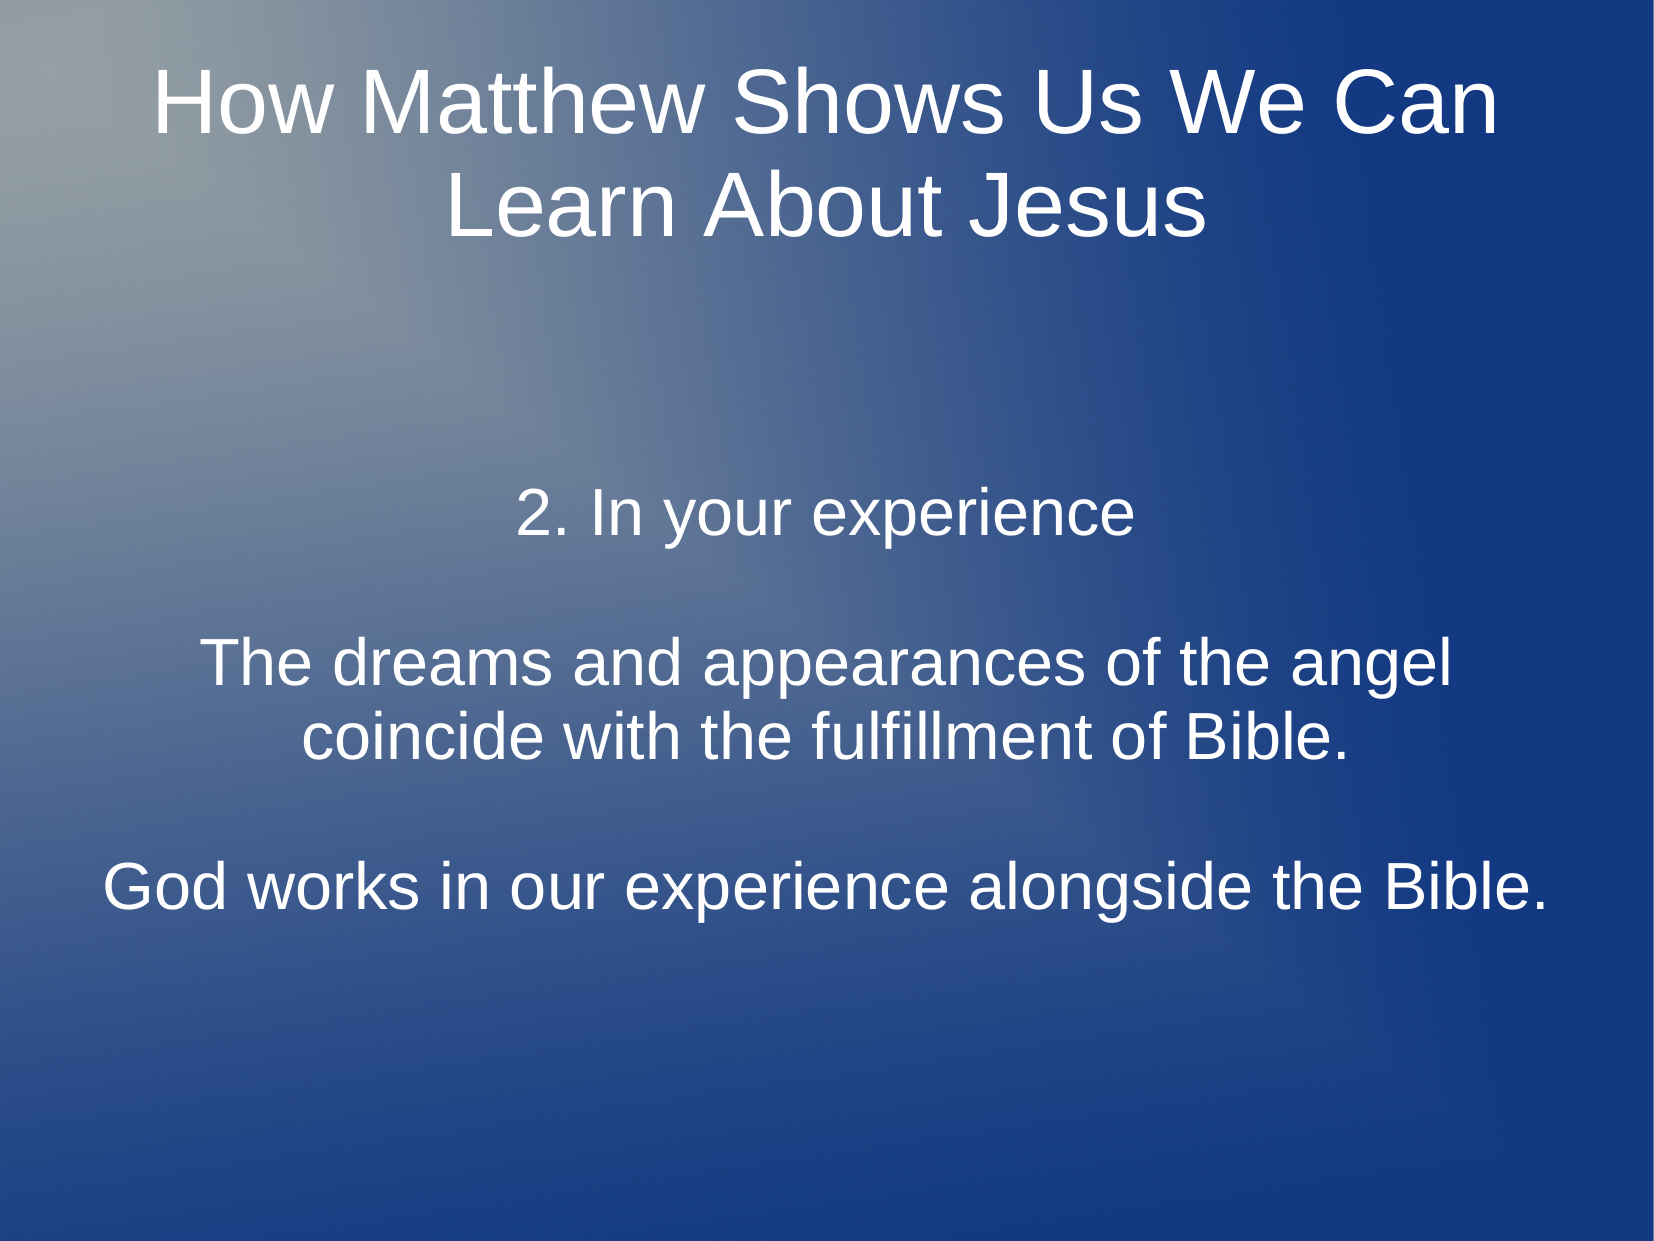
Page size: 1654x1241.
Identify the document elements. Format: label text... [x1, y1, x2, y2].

title How Matthew Shows Us We Can Learn About Jesus [82, 49, 1571, 257]
subtitle 2. In your experience The dreams and appearances of the angel coincide with the fulfillment of Bible. God works in our experience alongside the Bible. [82, 290, 1571, 1109]
picture [0, 0, 1654, 1241]
